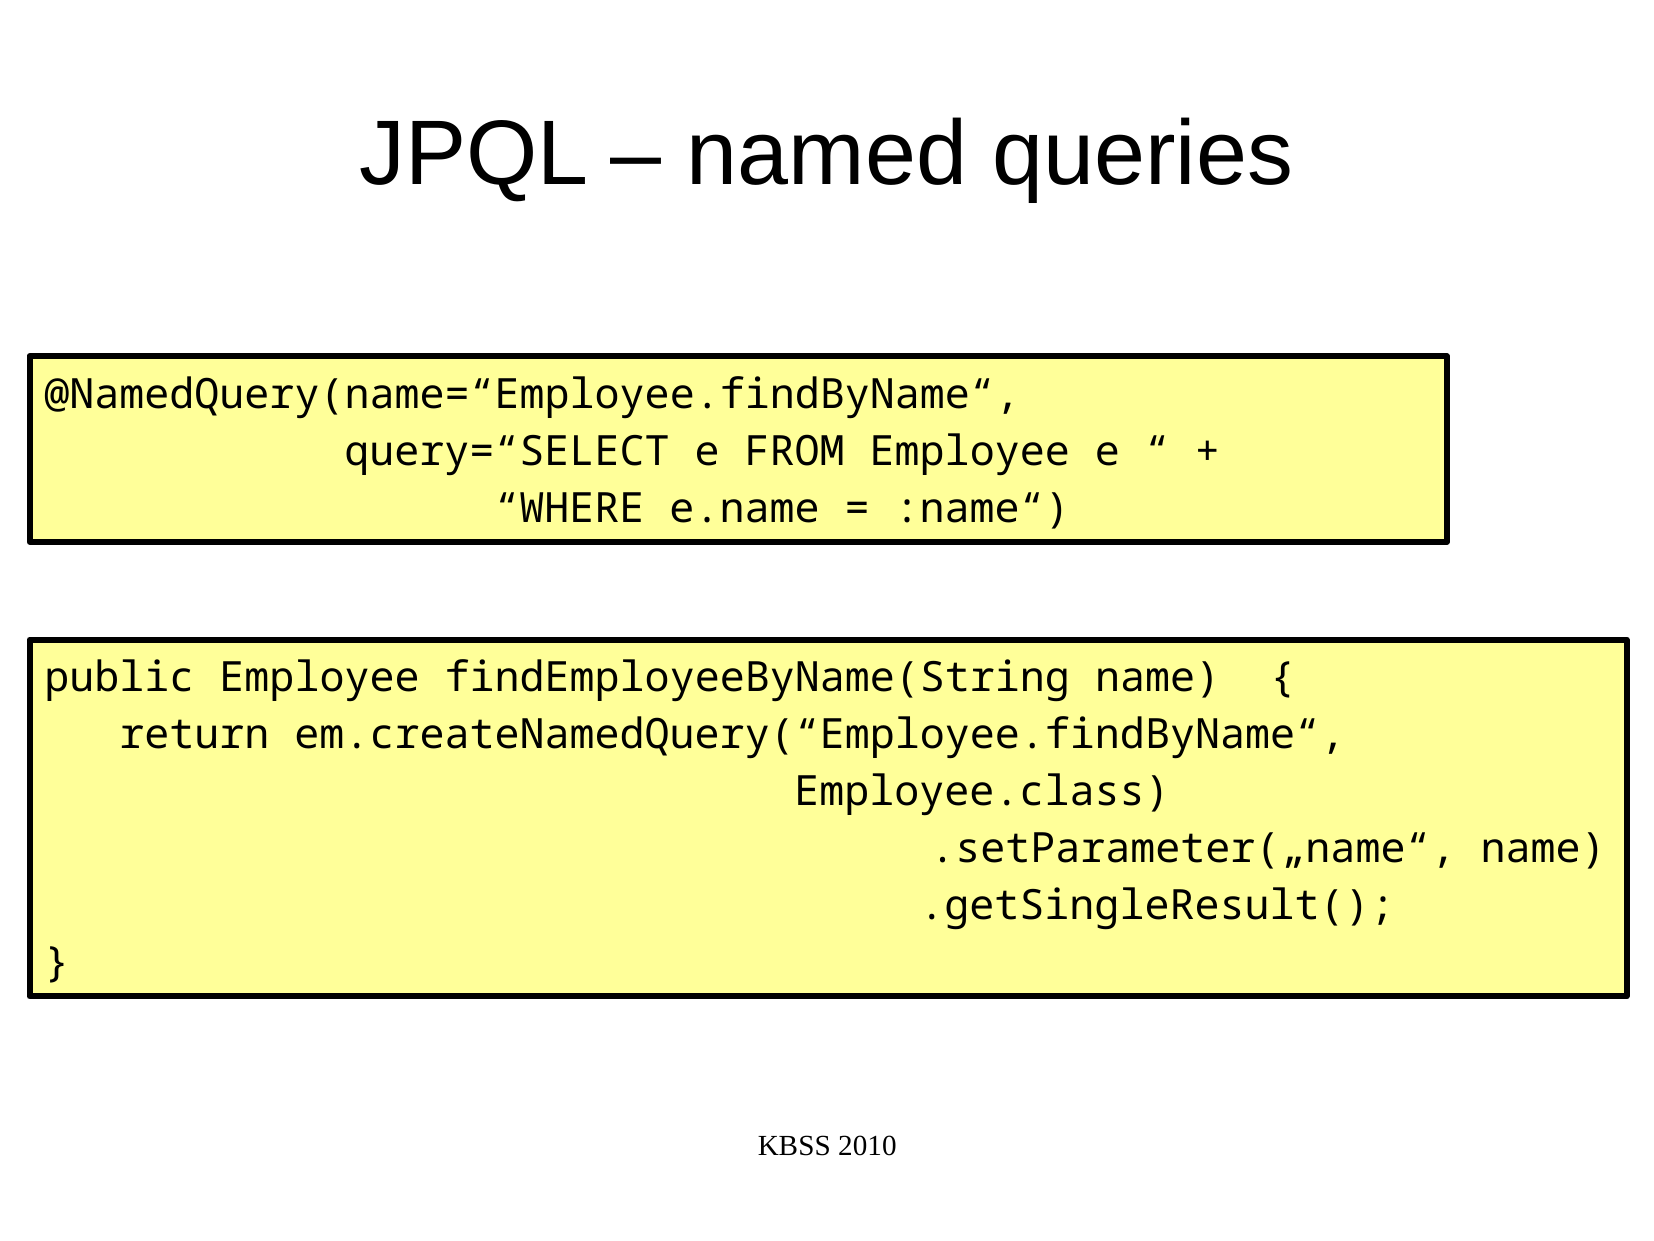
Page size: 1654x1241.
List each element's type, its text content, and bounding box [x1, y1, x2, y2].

text_box @NamedQuery(name=“Employee.findByName“, query=“SELECT e FROM Employee e “ + “WHERE e.name = :name“) [29, 356, 1447, 517]
title JPQL – named queries [82, 49, 1571, 257]
text_box public Employee findEmployeeByName(String name) { return em.createNamedQuery(“Employee.findByName“, Employee.class) .setParameter(„name“, name) .getSingleResult(); } [29, 639, 1627, 946]
